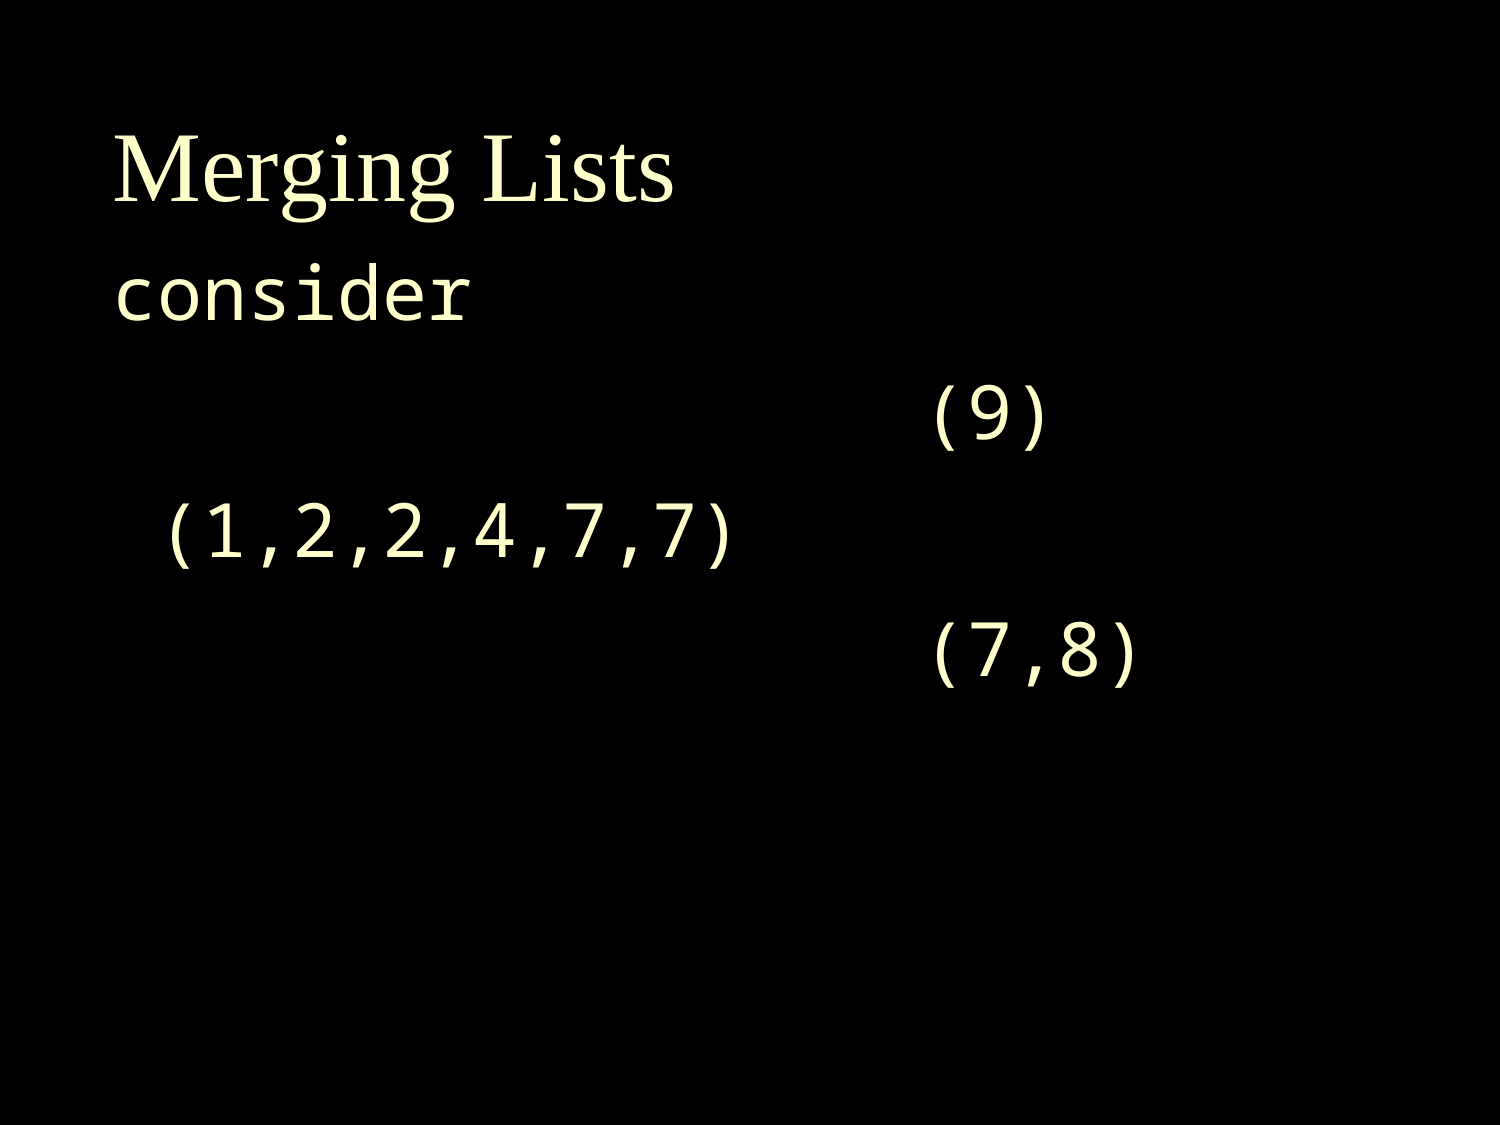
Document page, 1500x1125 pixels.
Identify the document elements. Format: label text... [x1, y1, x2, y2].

list Merging Lists consider (9) (1,2,2,4,7,7) (7,8) [112, 112, 1426, 1011]
